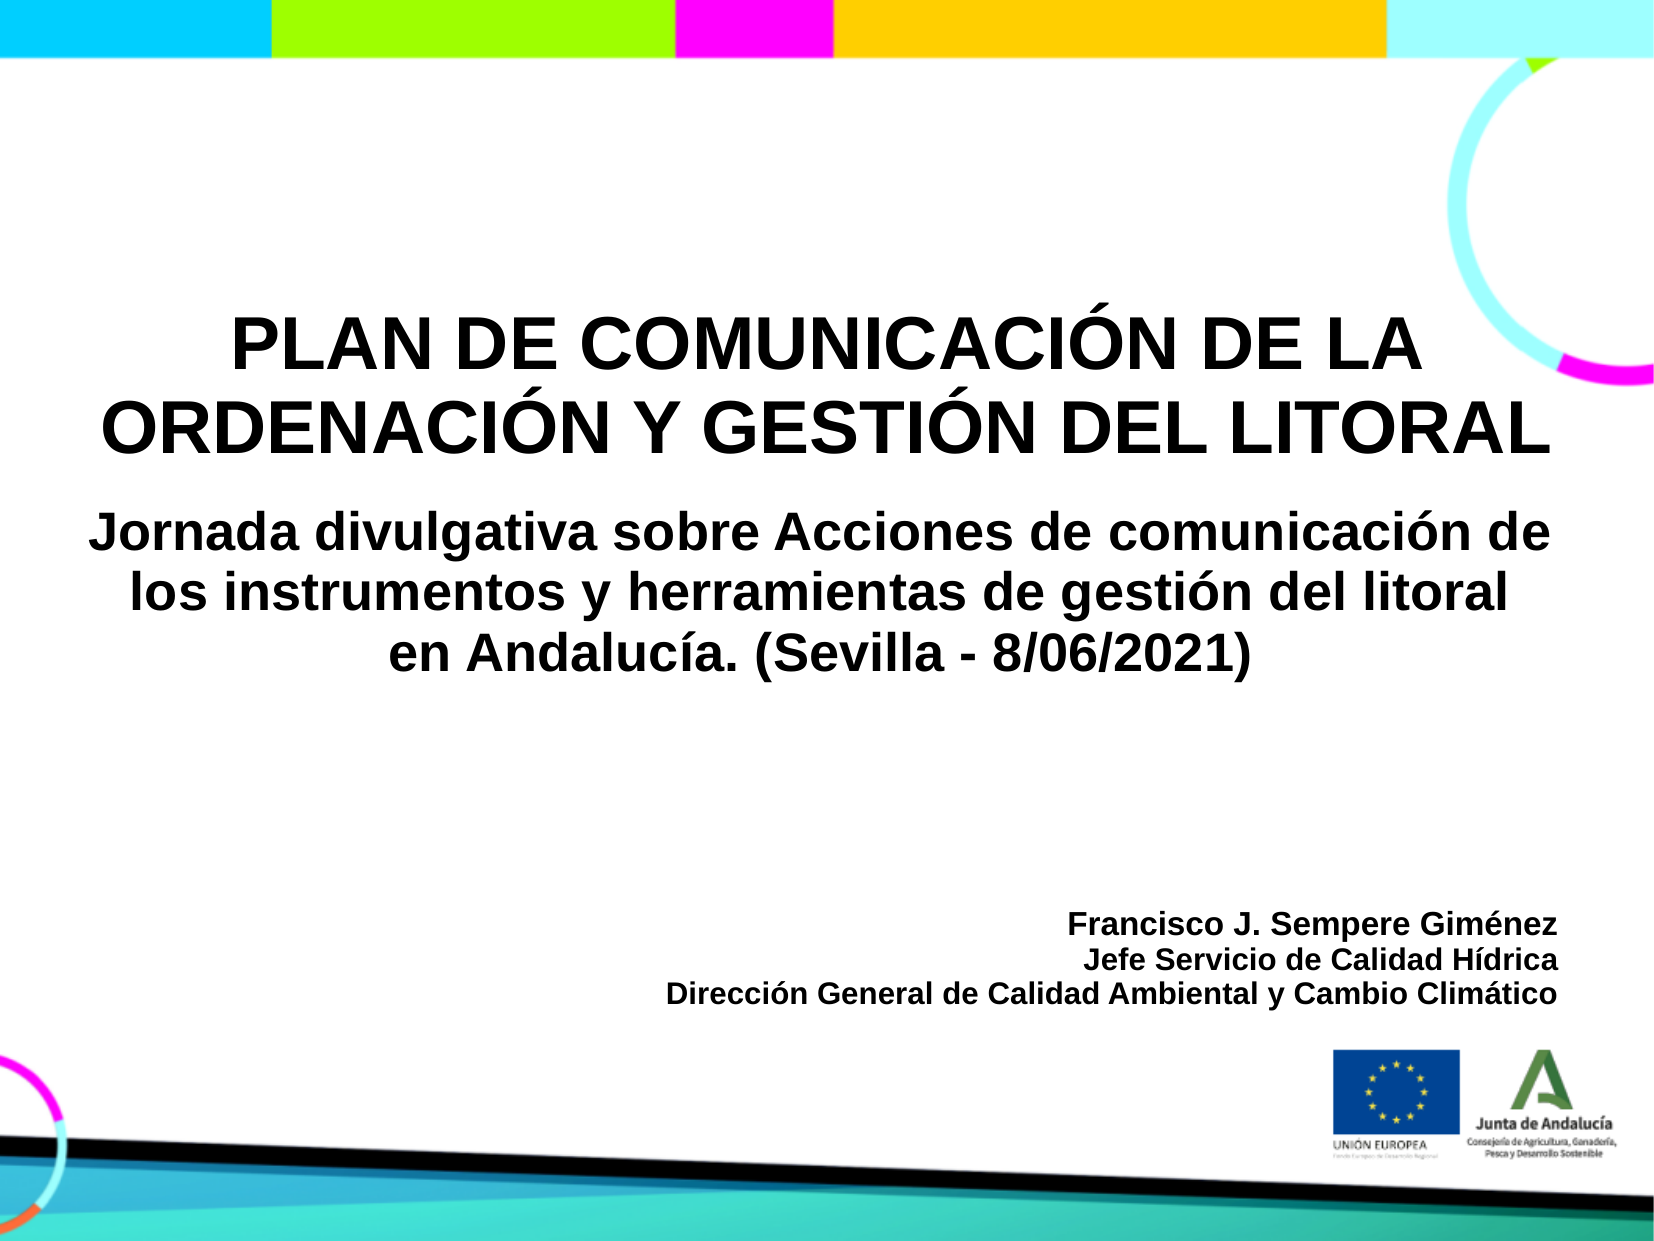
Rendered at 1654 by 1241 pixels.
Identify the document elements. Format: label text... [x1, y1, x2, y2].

subtitle PLAN DE COMUNICACIÓN DE LA ORDENACIÓN Y GESTIÓN DEL LITORAL [82, 301, 1571, 554]
text_box Francisco J. Sempere Giménez Jefe Servicio de Calidad Hídrica Dirección General de Calidad Ambiental y Cambio Climático [82, 885, 1560, 1031]
text_box Jornada divulgativa sobre Acciones de comunicación de los instrumentos y herramientas de gestión del litoral en Andalucía. (Sevilla - 8/06/2021) [76, 501, 1565, 683]
